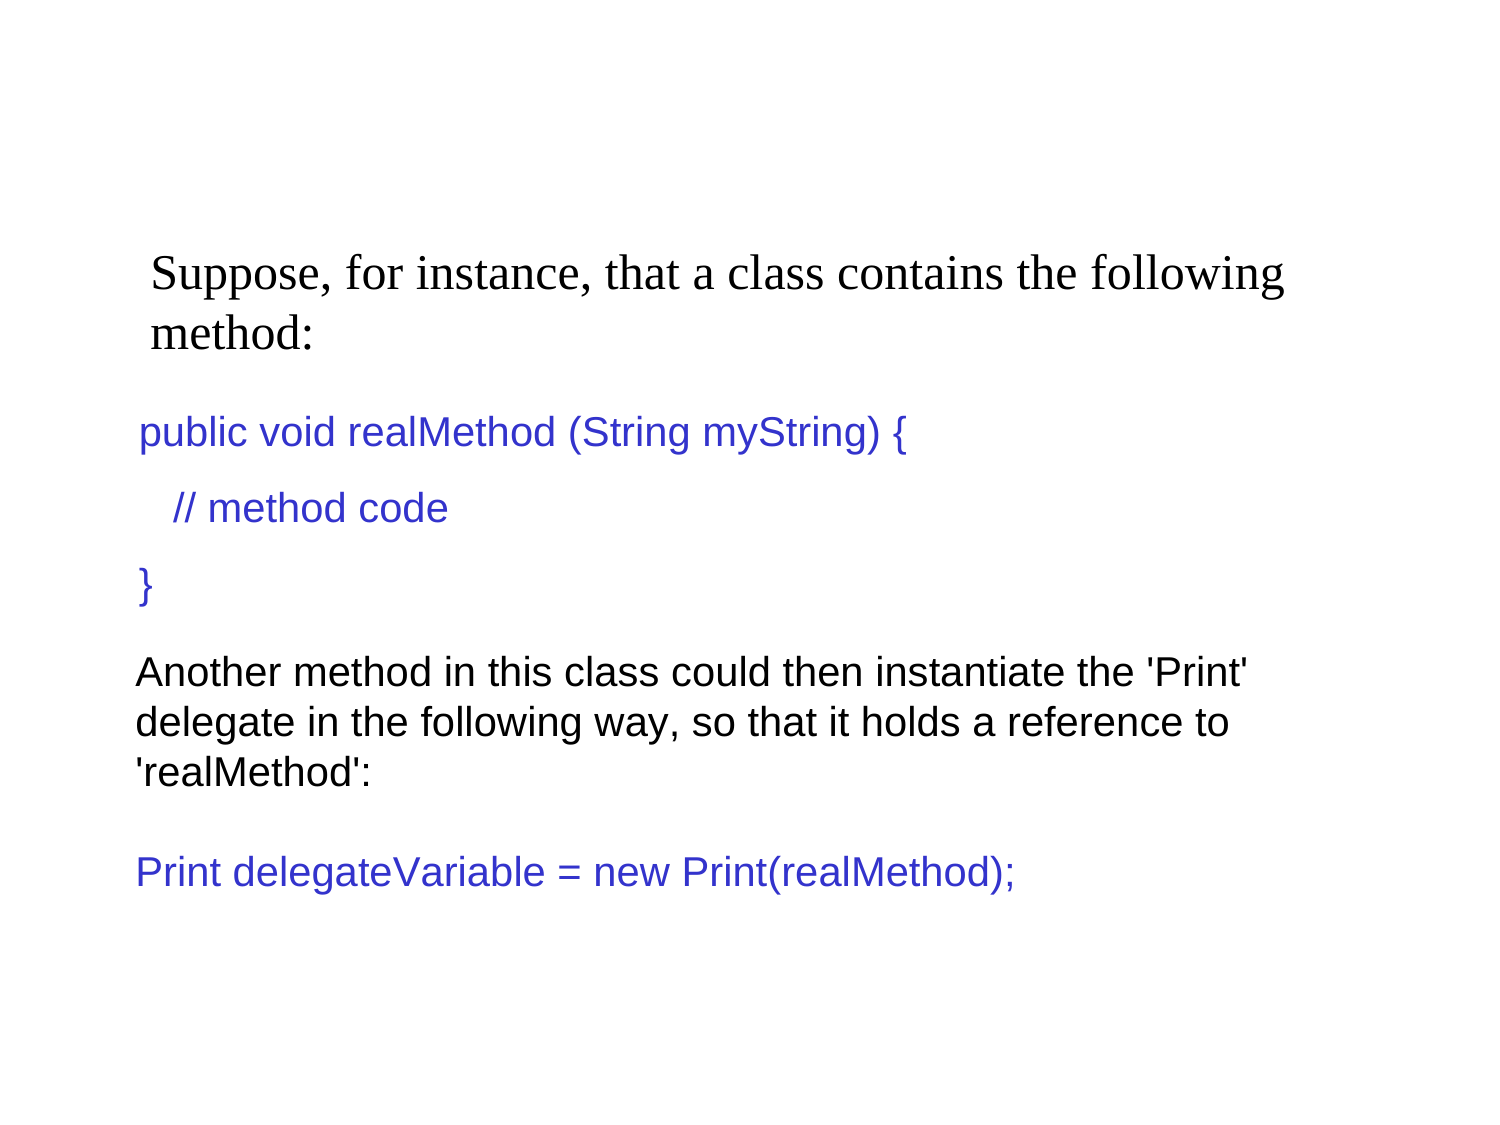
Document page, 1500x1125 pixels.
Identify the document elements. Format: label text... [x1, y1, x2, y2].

text_box Another method in this class could then instantiate the 'Print' delegate in the following way, so that it holds a reference to 'realMethod': Print delegateVariable = new Print(realMethod); [120, 636, 1400, 903]
text_box public void realMethod (String myString) { // method code } [123, 397, 1329, 615]
text_box Suppose, for instance, that a class contains the following method: [135, 231, 1412, 368]
